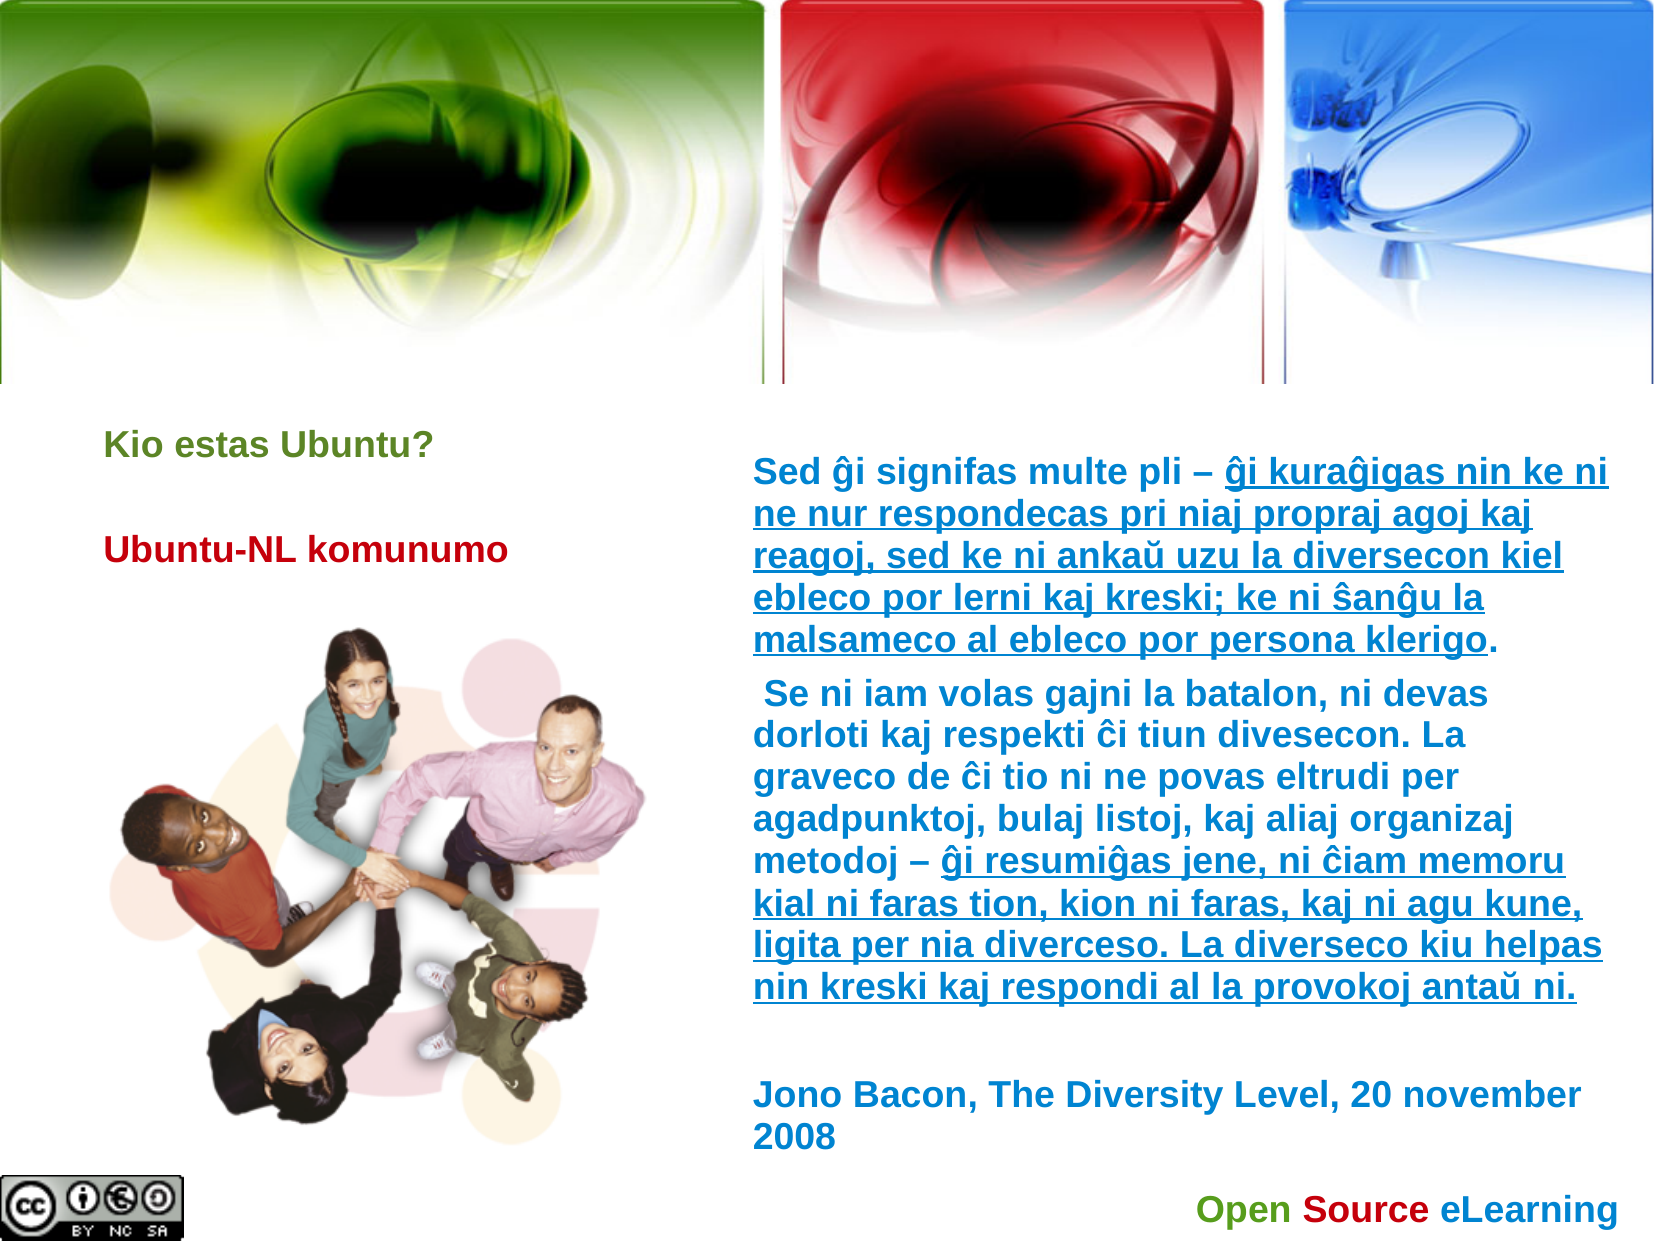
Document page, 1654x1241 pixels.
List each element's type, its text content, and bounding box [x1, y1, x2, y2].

text_box Open Source eLearning [1181, 1181, 1654, 1238]
picture [0, 1175, 184, 1241]
text_box Sed ĝi signifas multe pli – ĝi kuraĝigas nin ke ni ne nur respondecas pri niaj propraj agoj kaj reagoj, sed ke ni ankaŭ uzu la diversecon kiel ebleco por lerni kaj kreski; ke ni ŝanĝu la malsameco al ebleco por persona klerigo. Se ni iam volas gajni la batalon, ni devas dorloti kaj respekti ĉi tiun divesecon. La graveco de ĉi tio ni ne povas eltrudi per agadpunktoj, bulaj listoj, kaj aliaj organizaj metodoj – ĝi resumiĝas jene, ni ĉiam memoru kial ni faras tion, kion ni faras, kaj ni agu kune, ligita per nia diverceso. La diverseco kiu helpas nin kreski kaj respondi al la provokoj antaŭ ni. Jono Bacon, The Diversity Level, 20 november 2008 [738, 442, 1625, 1193]
picture [102, 620, 650, 1147]
text_box Ubuntu-NL komunumo [88, 521, 562, 579]
text_box Kio estas Ubuntu? [88, 415, 502, 473]
picture [0, 0, 1654, 384]
